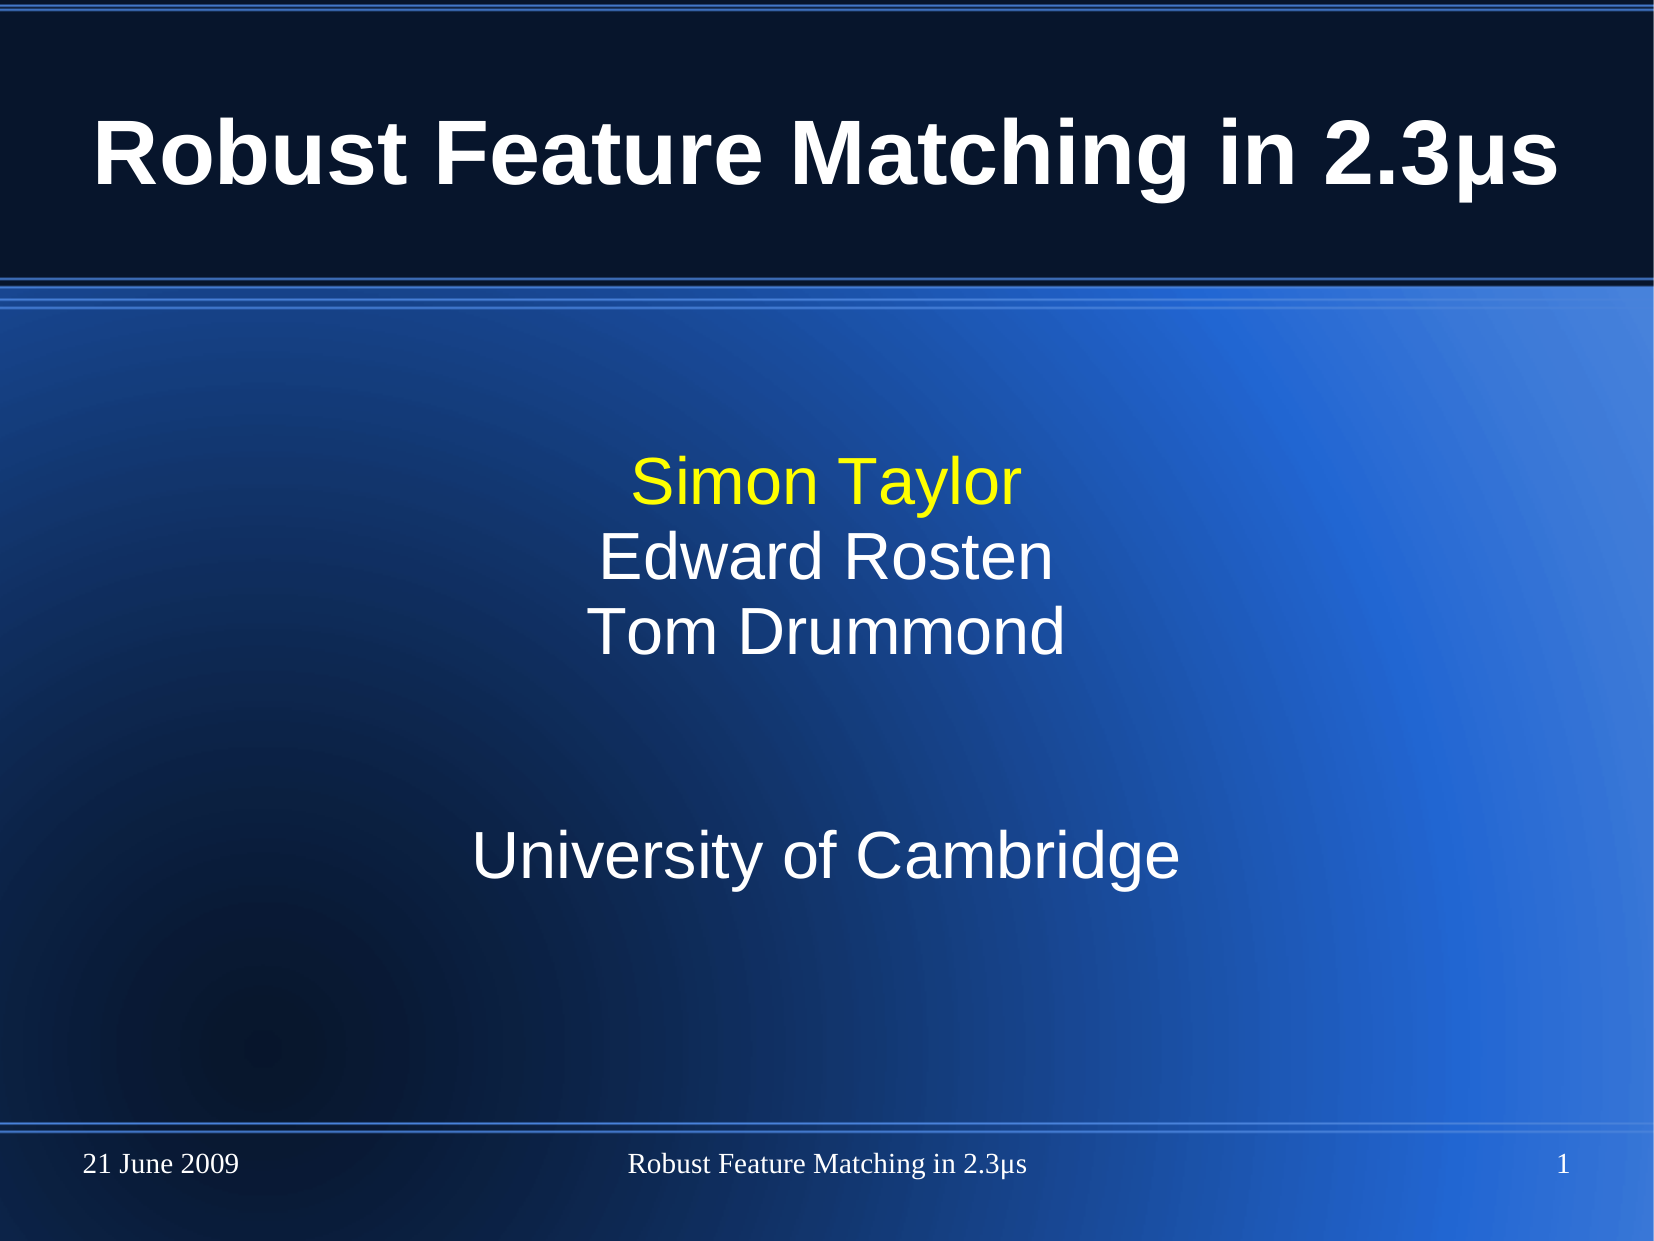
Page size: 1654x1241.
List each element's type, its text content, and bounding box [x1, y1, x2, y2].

subtitle Simon Taylor Edward Rosten Tom Drummond University of Cambridge [82, 362, 1571, 1050]
title Robust Feature Matching in 2.3μs [82, 49, 1571, 257]
picture [0, 0, 1654, 1241]
